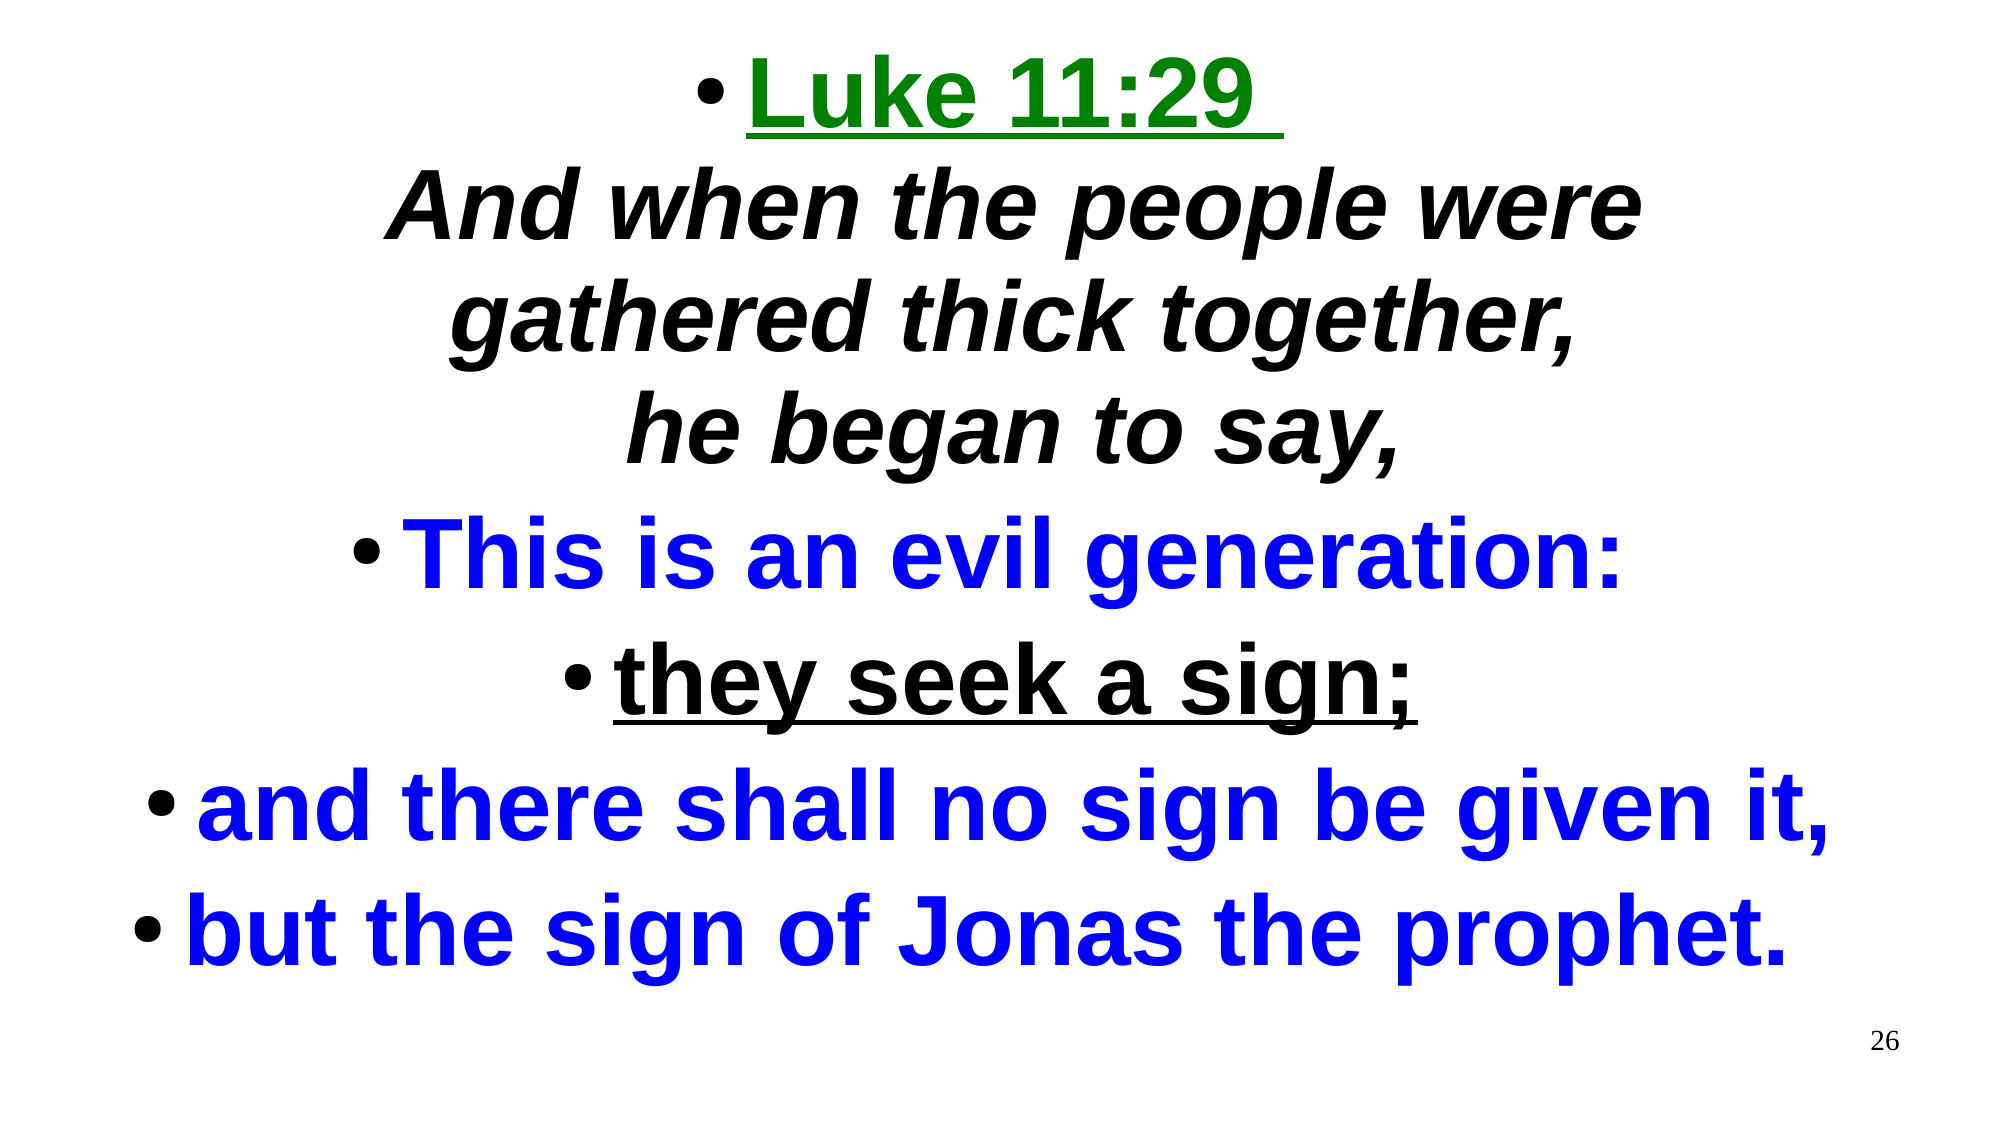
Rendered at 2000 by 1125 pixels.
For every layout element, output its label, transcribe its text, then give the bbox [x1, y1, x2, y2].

list Luke 11:29 And when the people were gathered thick together, he began to say, This is an evil generation: they seek a sign; and there shall no sign be given it, but the sign of Jonas the prophet. [37, 37, 1951, 1088]
